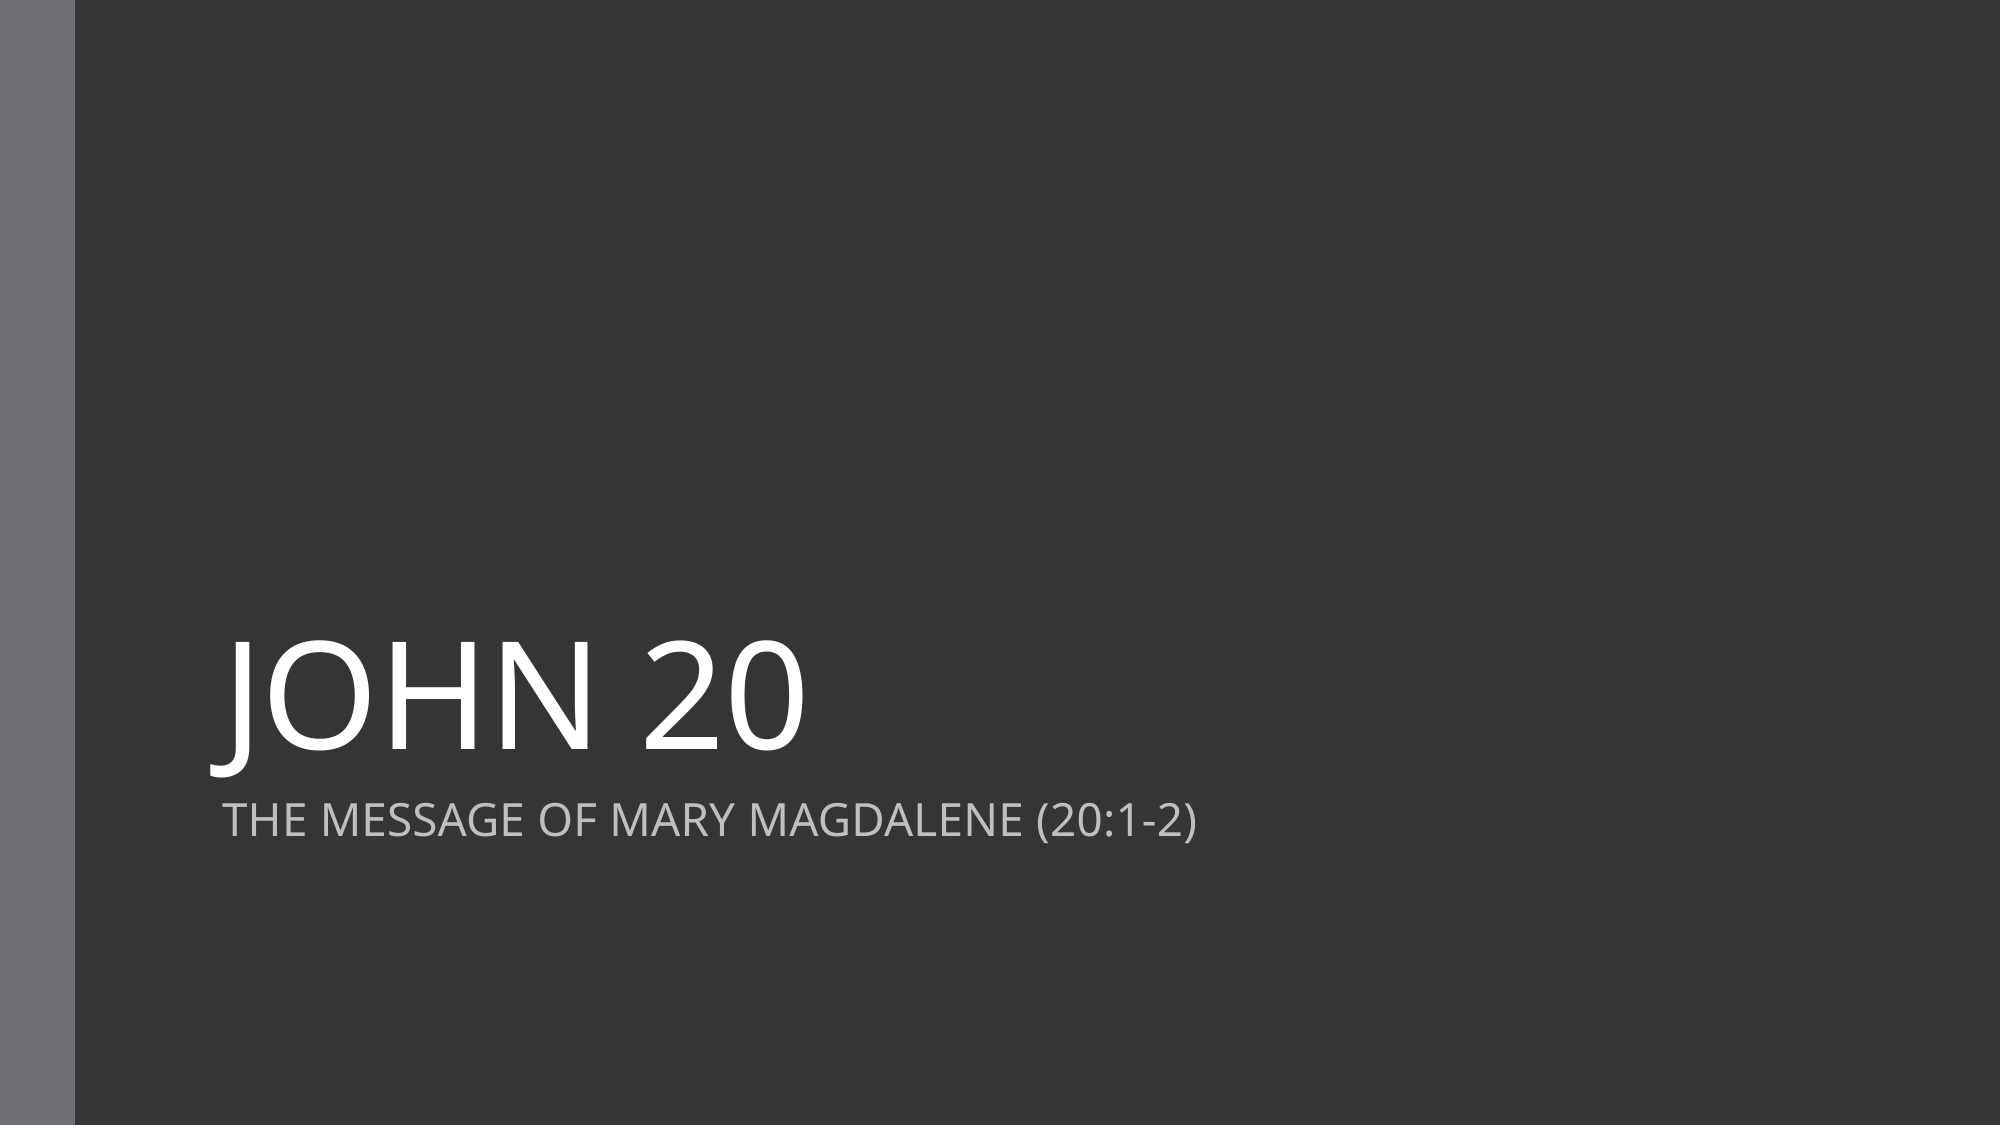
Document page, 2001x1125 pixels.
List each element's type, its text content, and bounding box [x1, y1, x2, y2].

subtitle THE MESSAGE OF MARY MAGDALENE (20:1-2) [206, 787, 1752, 1066]
title JOHN 20 [206, 124, 1752, 787]
